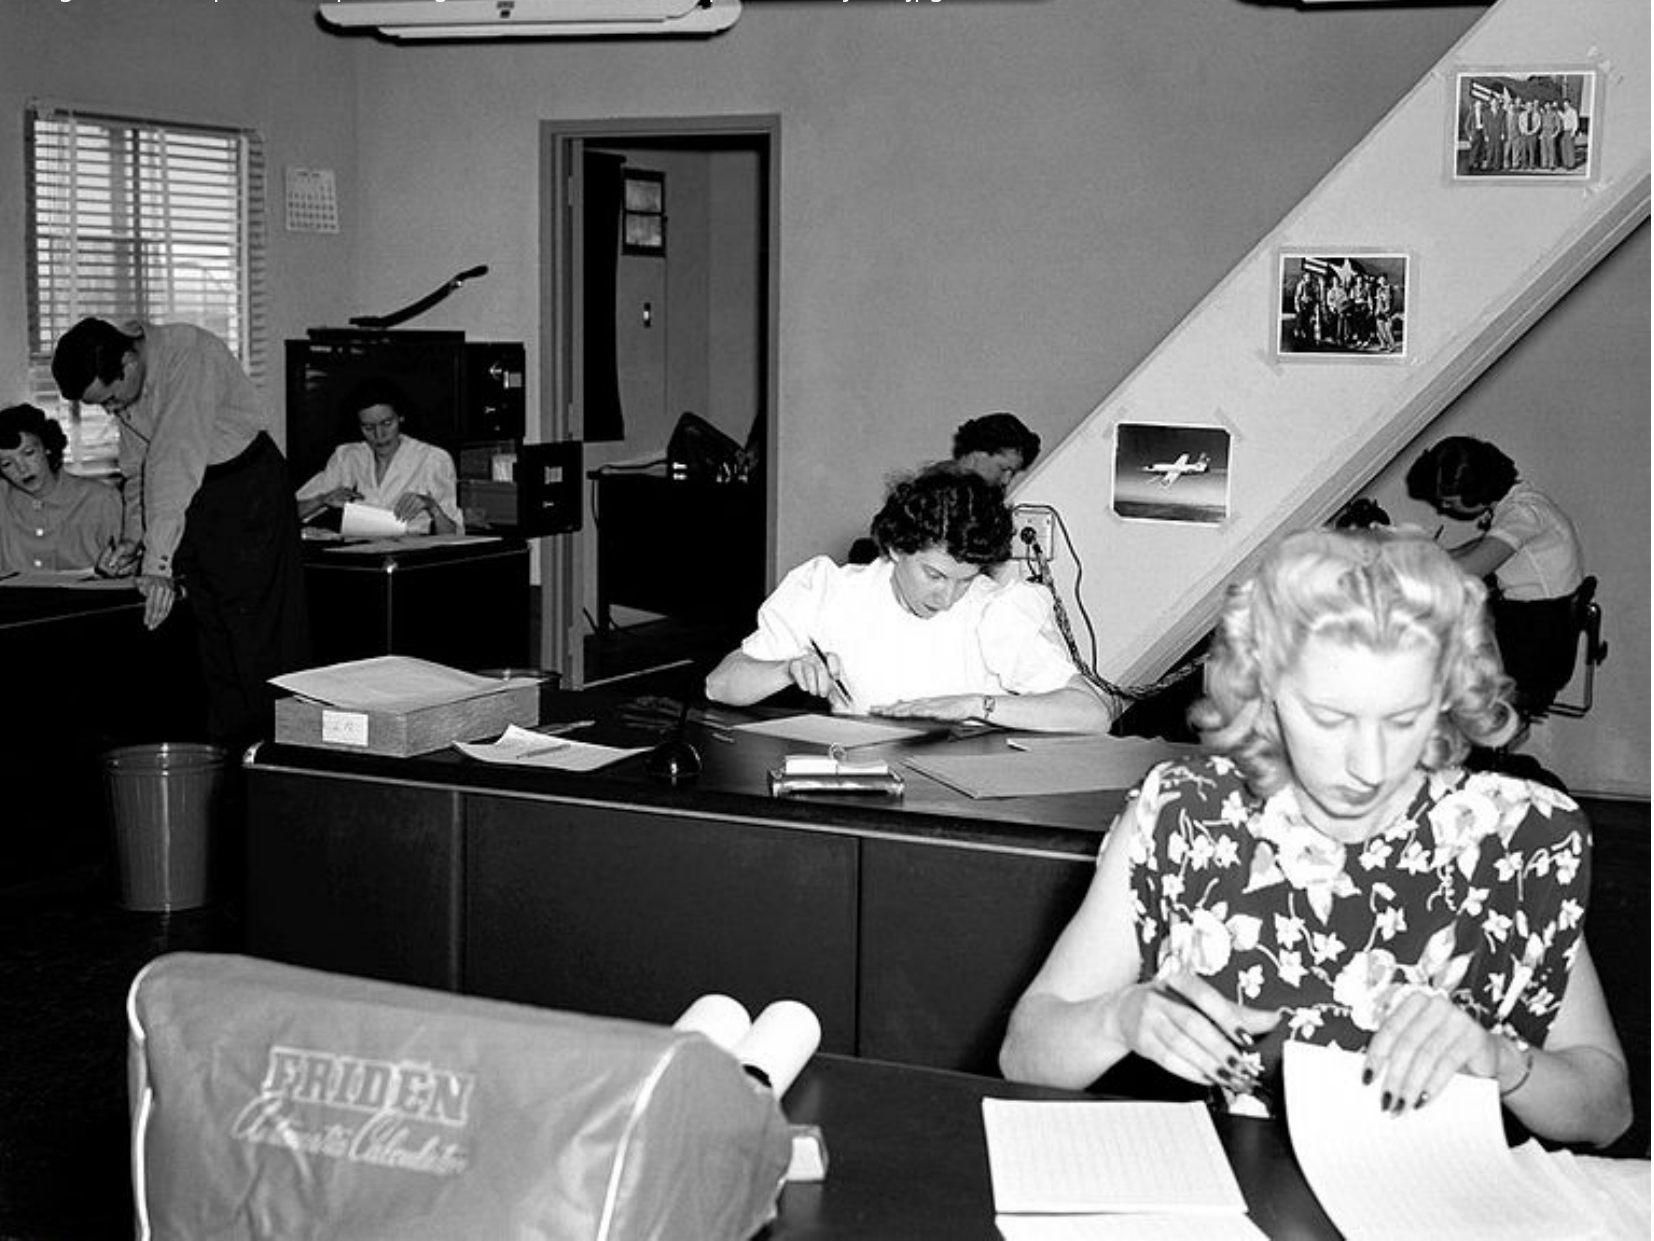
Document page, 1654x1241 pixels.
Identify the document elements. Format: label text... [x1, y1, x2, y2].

picture [0, 0, 1651, 1241]
text_box image source:http://en.wikipedia.org/wiki/File:Human_computers_-_Dryden.jpg [0, 0, 1248, 8]
